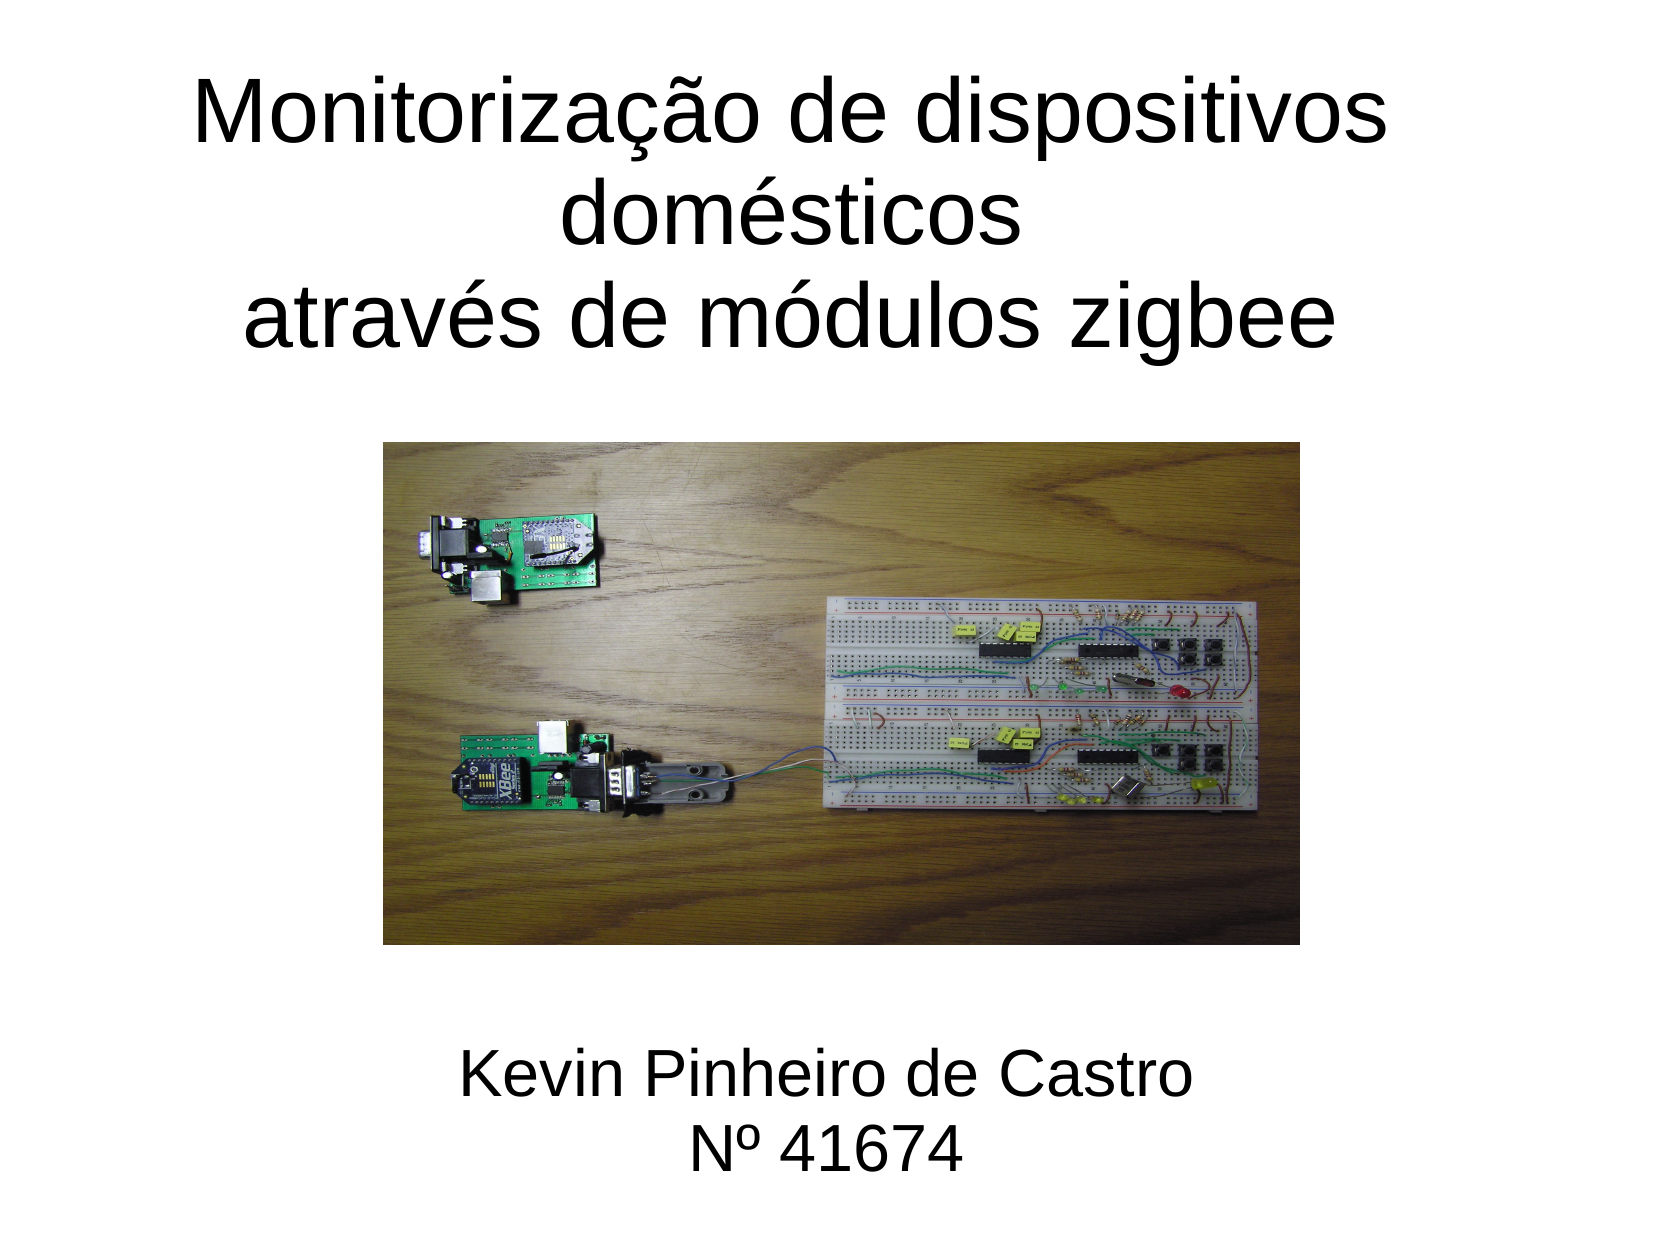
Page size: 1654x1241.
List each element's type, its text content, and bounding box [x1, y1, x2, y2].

subtitle Kevin Pinheiro de Castro Nº 41674 [82, 213, 1571, 1186]
title Monitorização de dispositivos domésticos através de módulos zigbee [47, 59, 1536, 470]
picture [383, 442, 1300, 945]
